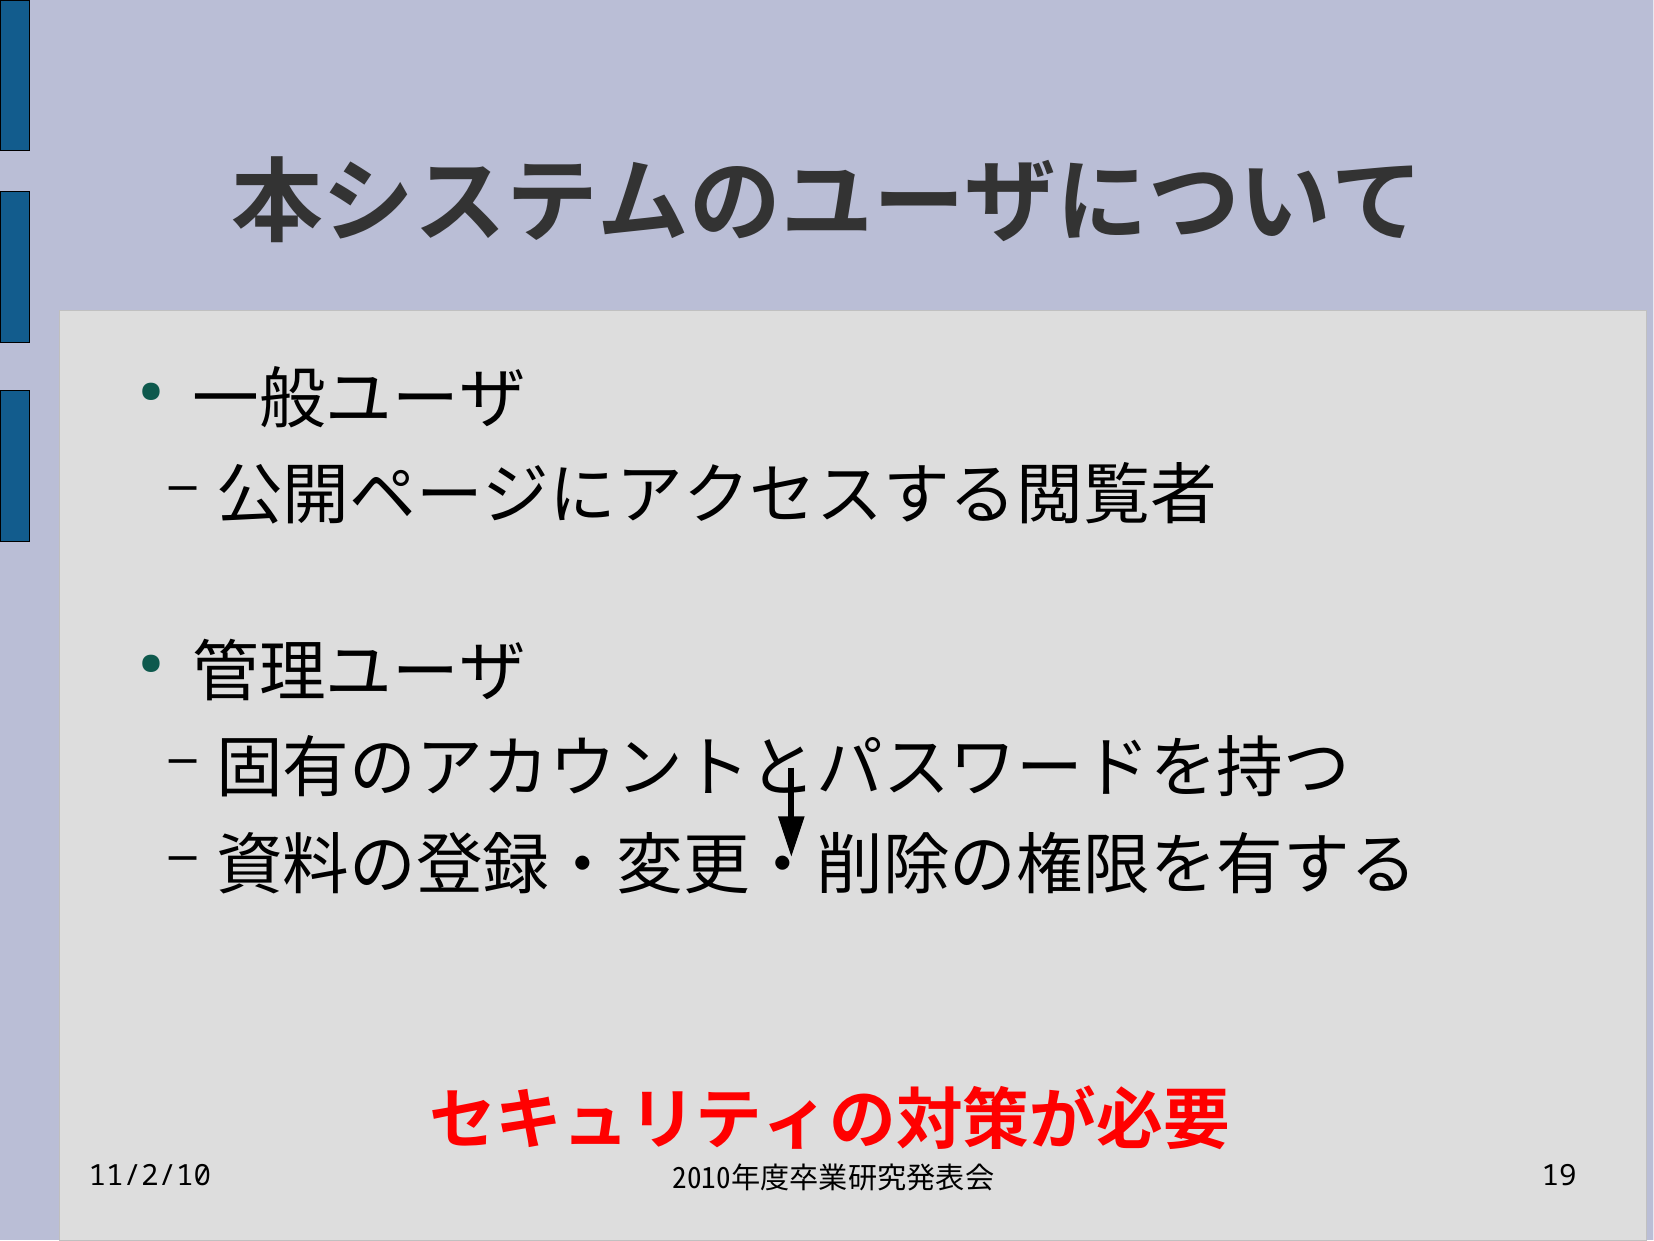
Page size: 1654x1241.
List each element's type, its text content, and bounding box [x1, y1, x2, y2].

list 一般ユーザ 公開ページにアクセスする閲覧者 管理ユーザ 固有のアカウントとパスワードを持つ 資料の登録・変更・削除の権限を有する セキュリティの対策が必要 [121, 344, 1534, 1112]
title 本システムのユーザについて [121, 91, 1534, 299]
